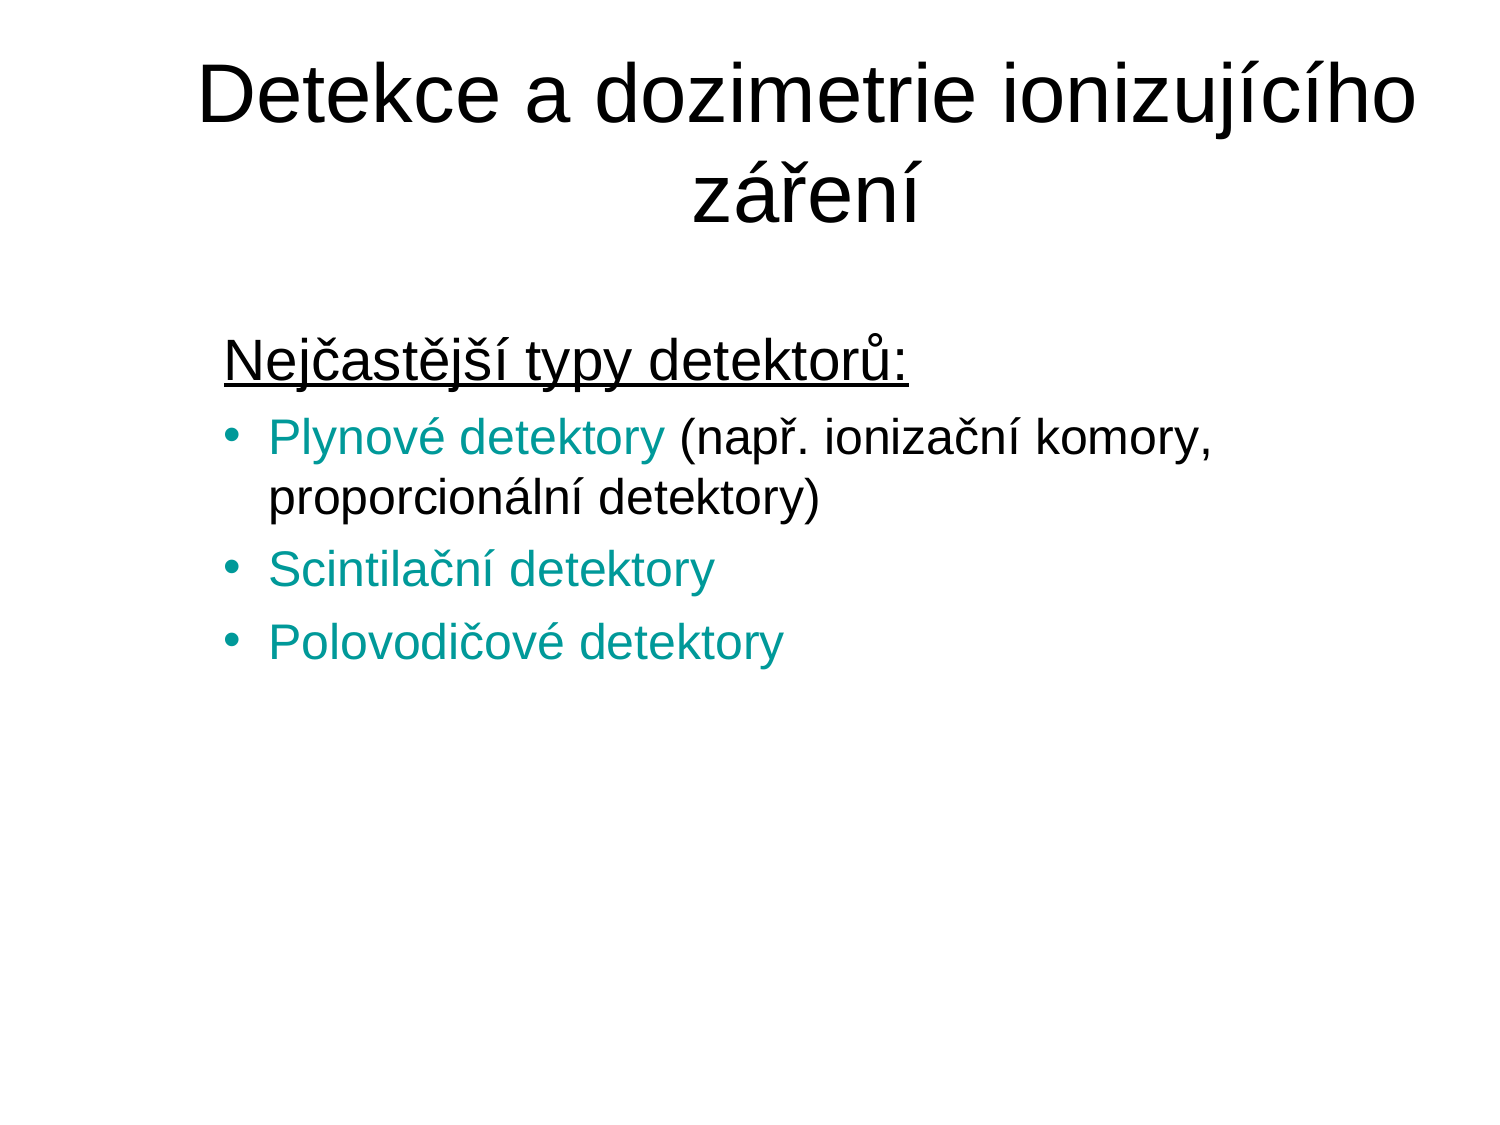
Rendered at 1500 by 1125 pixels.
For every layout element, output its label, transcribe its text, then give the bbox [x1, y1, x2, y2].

title Detekce a dozimetrie ionizujícího záření [132, 31, 1483, 247]
list Nejčastější typy detektorů: Plynové detektory (např. ionizační komory, proporcionální detektory) Scintilační detektory Polovodičové detektory [171, 314, 1343, 1028]
